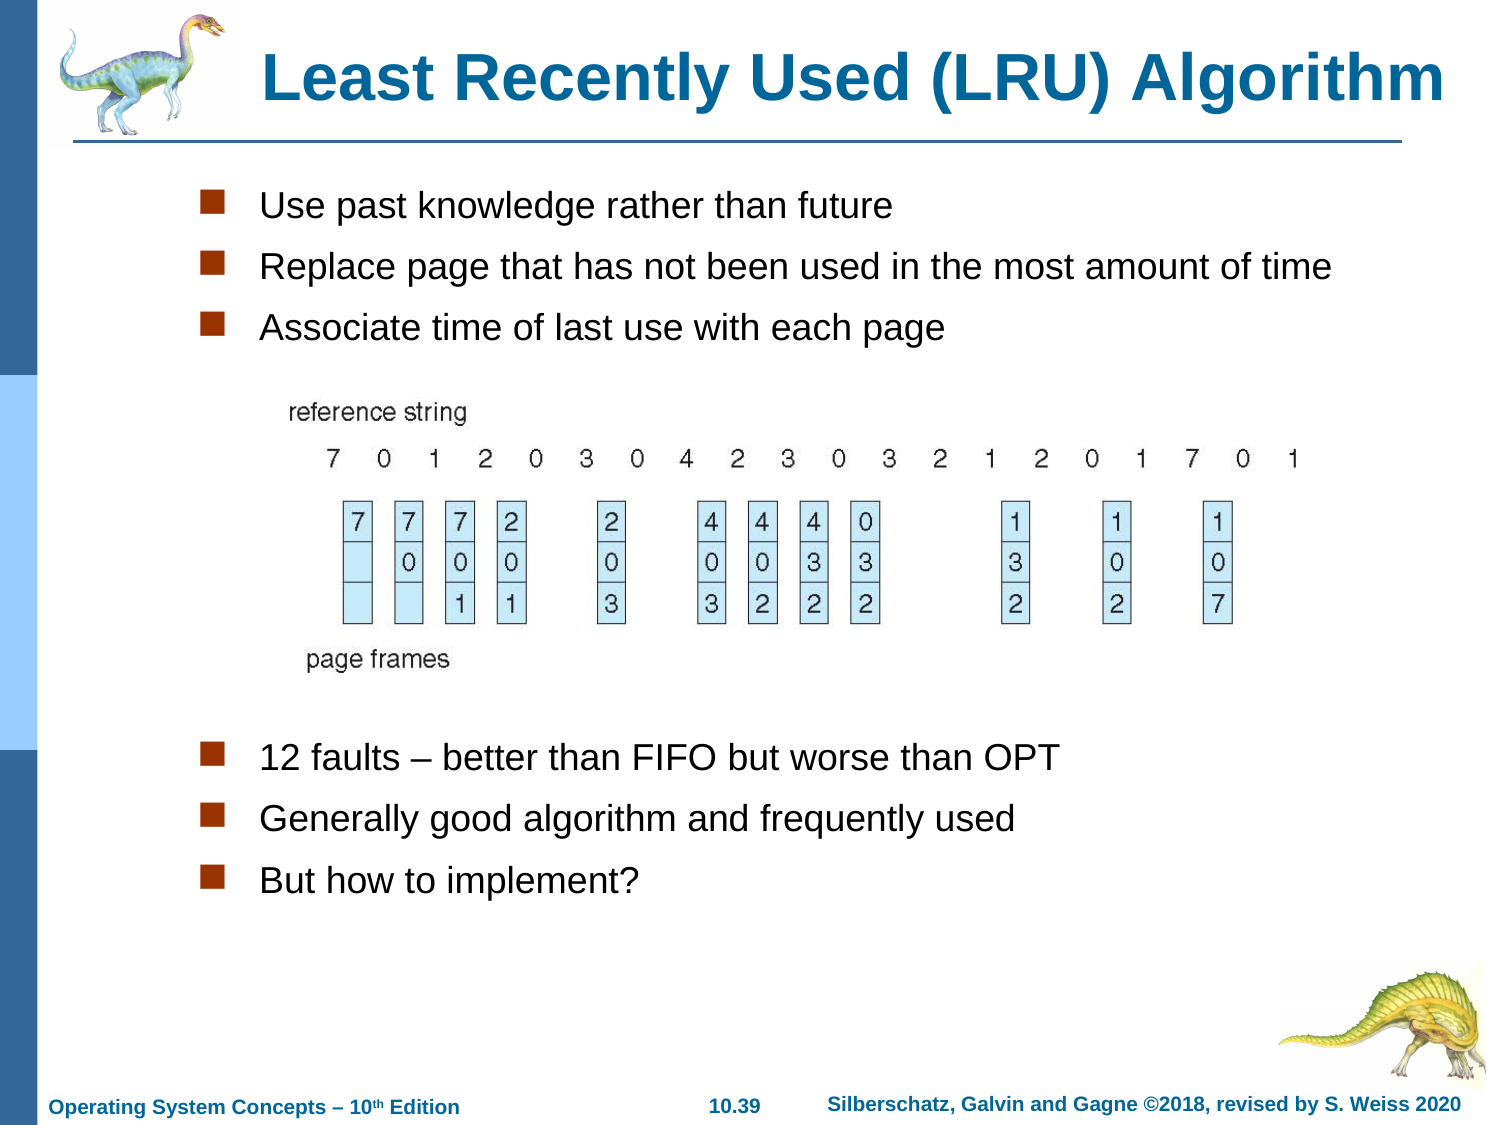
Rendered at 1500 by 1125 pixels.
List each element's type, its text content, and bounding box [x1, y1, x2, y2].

picture [1275, 959, 1486, 1090]
picture [1144, 1096, 1152, 1101]
picture [46, 0, 243, 149]
title Least Recently Used (LRU) Algorithm [224, 26, 1484, 122]
list Use past knowledge rather than future Replace page that has not been used in the most amount of time Associate time of last use with each page 12 faults – better than FIFO but worse than OPT Generally good algorithm and frequently used But how to implement? [188, 173, 1411, 967]
picture [288, 397, 1301, 674]
